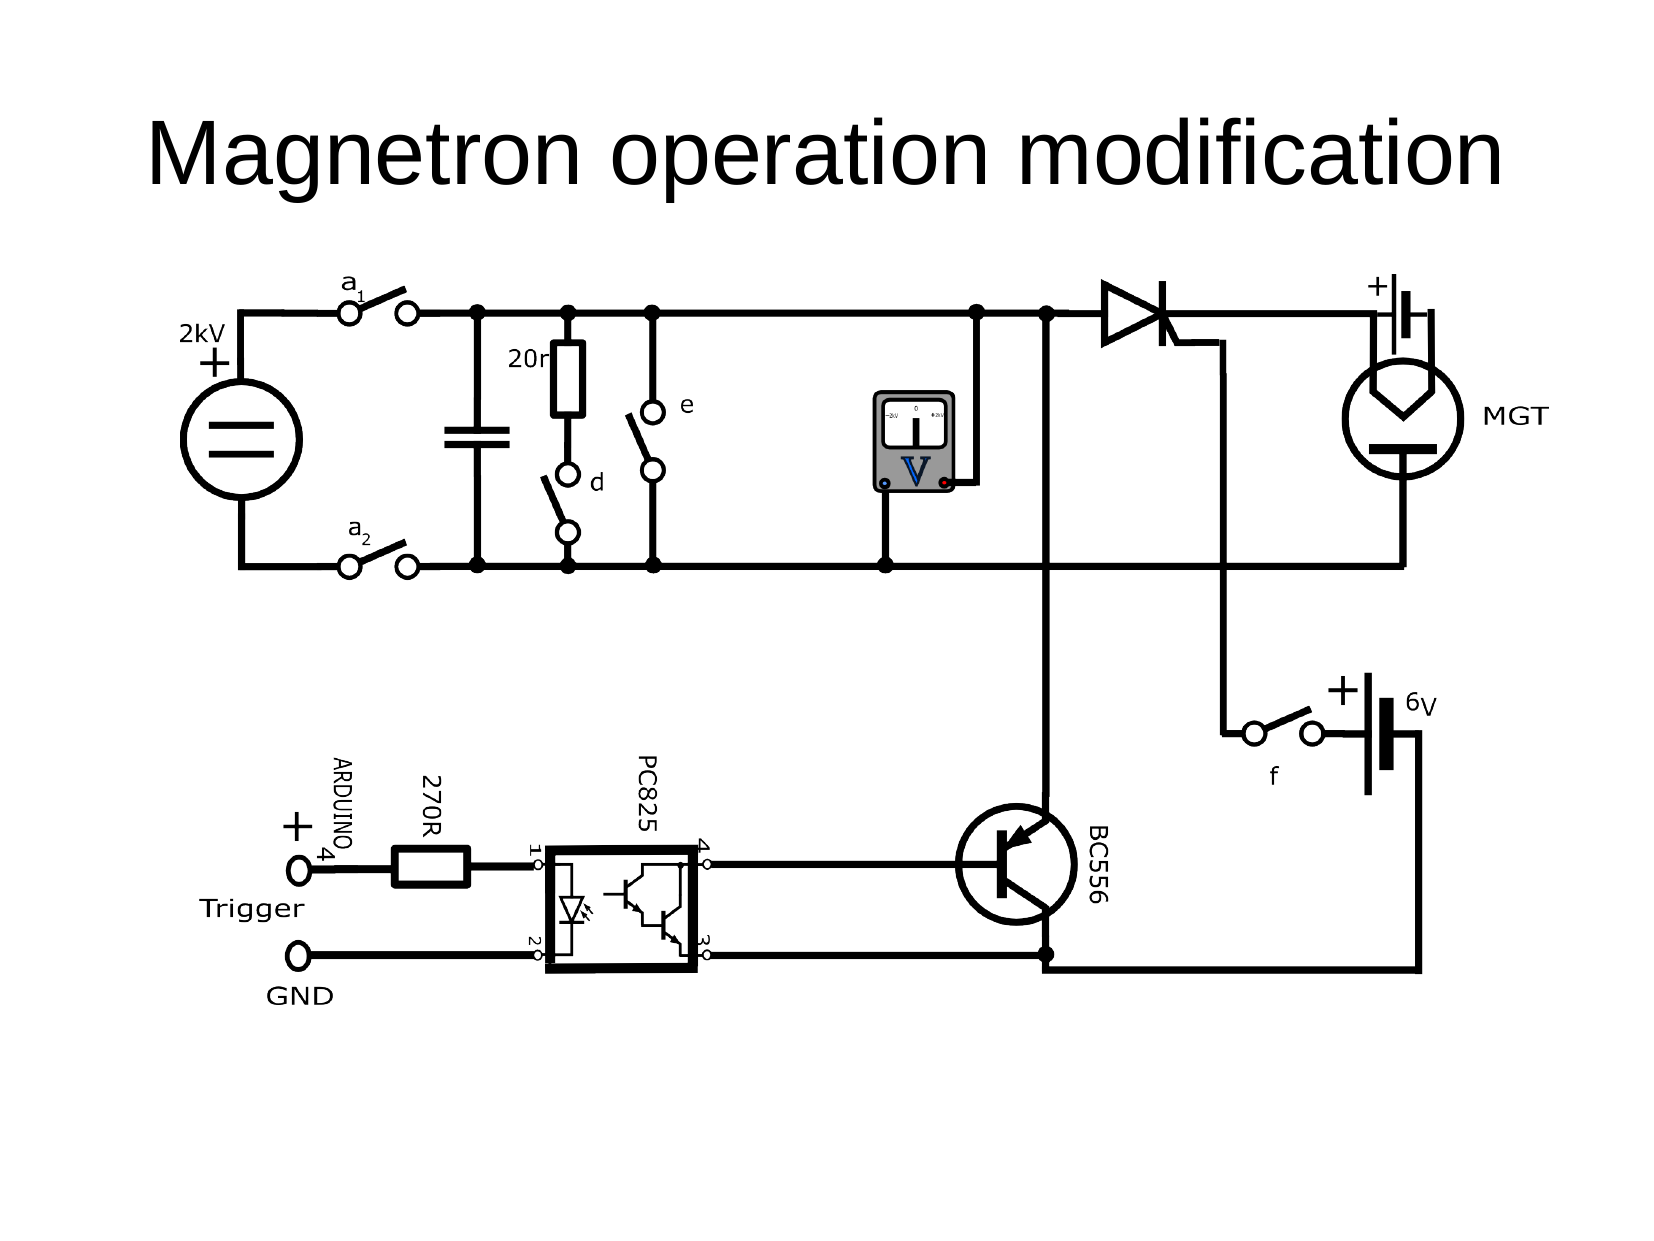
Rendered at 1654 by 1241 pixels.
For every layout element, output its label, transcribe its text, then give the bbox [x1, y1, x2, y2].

picture [180, 274, 1549, 1006]
title Magnetron operation modification [82, 49, 1571, 257]
